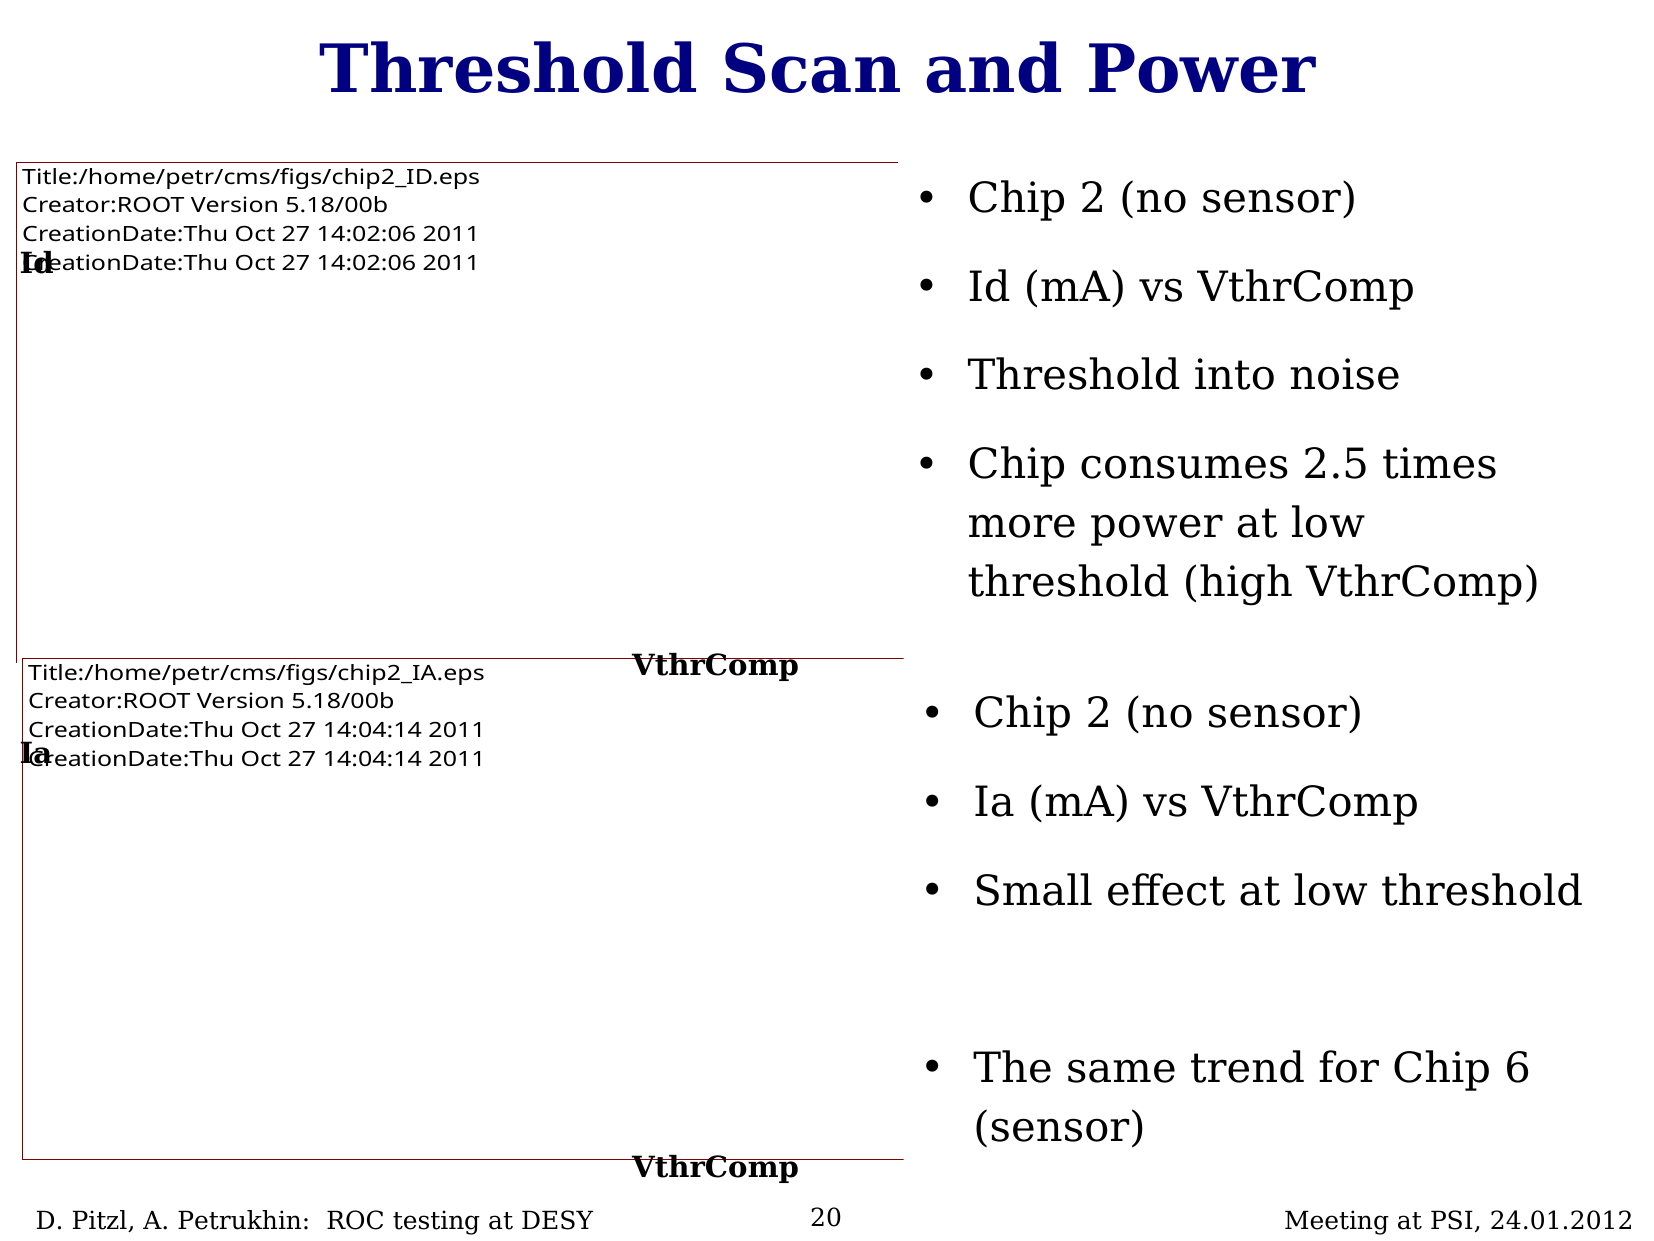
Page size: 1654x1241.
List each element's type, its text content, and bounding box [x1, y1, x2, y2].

text_box Ia [19, 728, 53, 763]
list Chip 2 (no sensor) Ia (mA) vs VthrComp Small effect at low threshold The same trend for Chip 6 (sensor) [920, 678, 1613, 1230]
text_box Id [19, 238, 54, 273]
title Threshold Scan and Power [112, 23, 1525, 115]
picture [14, 160, 904, 1160]
text_box VthrComp [632, 1142, 800, 1177]
text_box VthrComp [632, 640, 800, 675]
list Chip 2 (no sensor) Id (mA) vs VthrComp Threshold into noise Chip consumes 2.5 times more power at low threshold (high VthrComp) [914, 163, 1576, 685]
